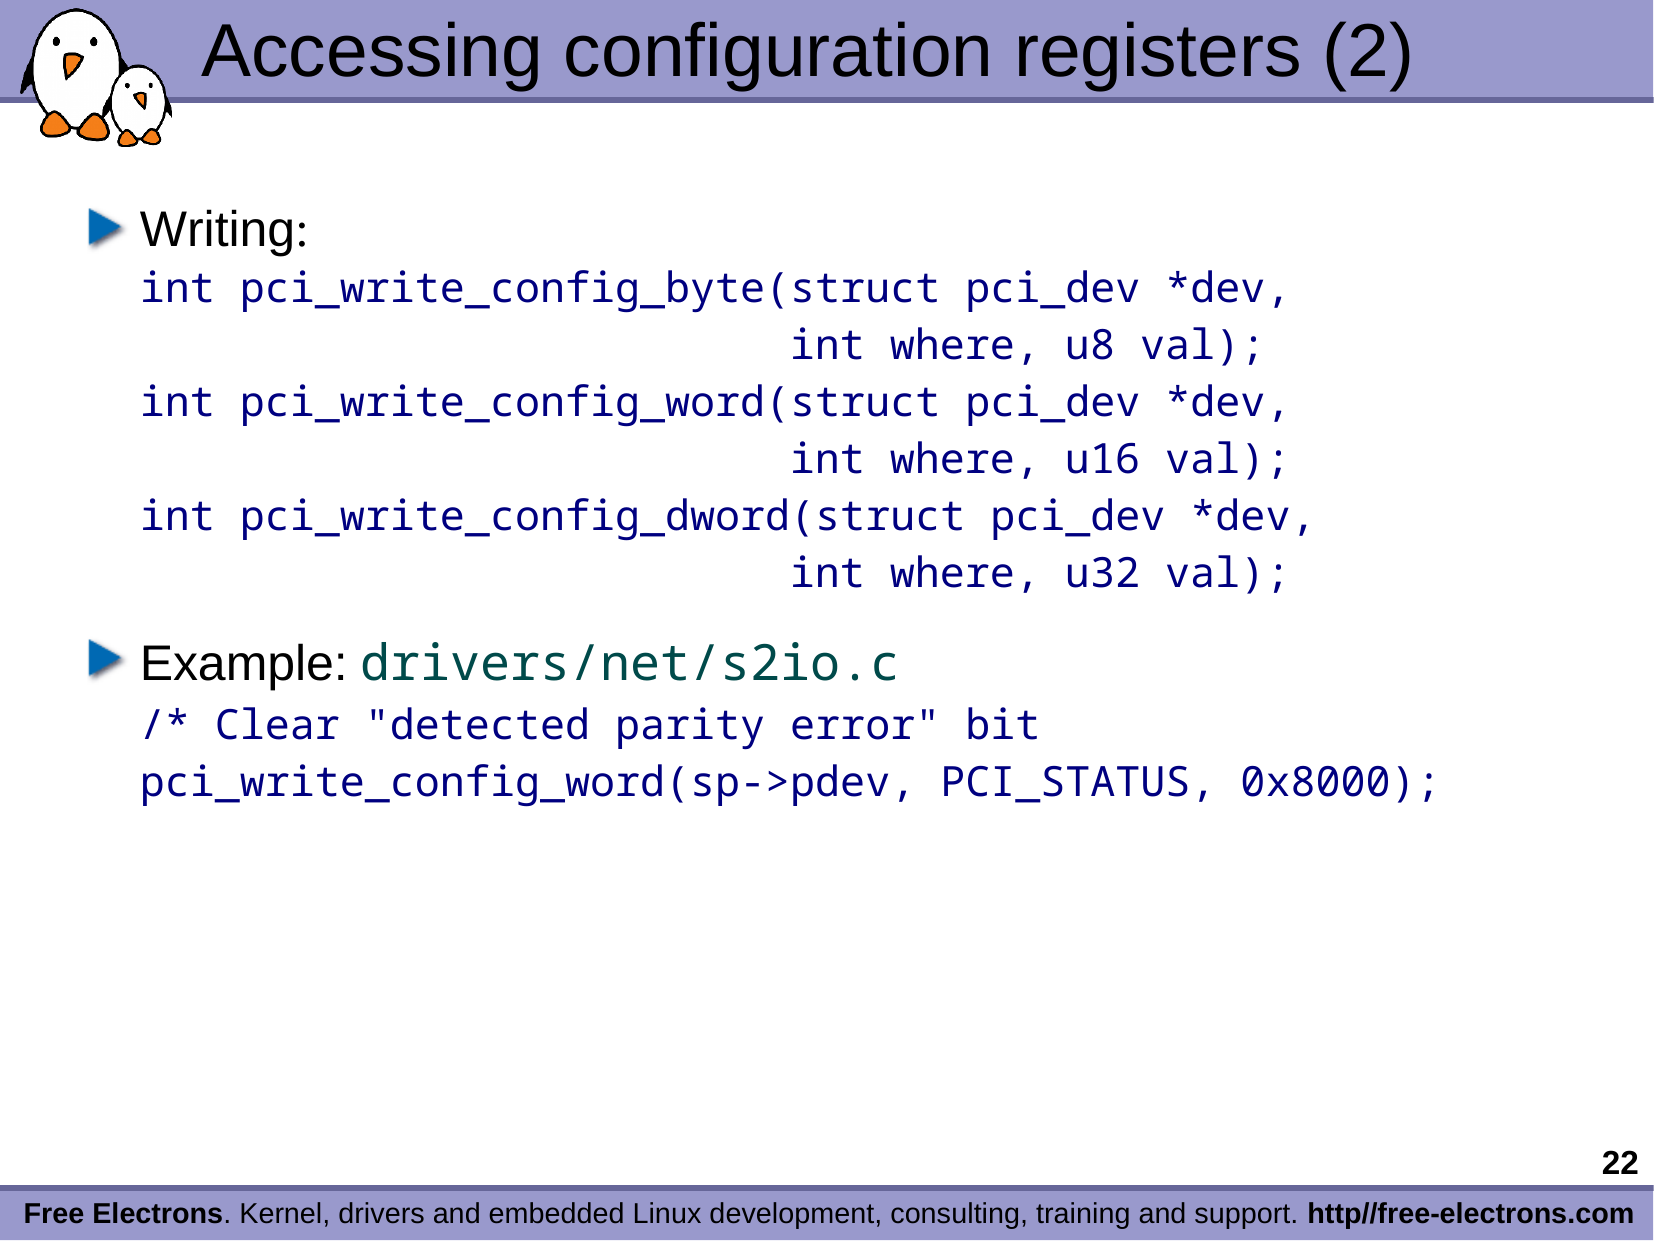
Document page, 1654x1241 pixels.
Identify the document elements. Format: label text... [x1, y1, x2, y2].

list Writing: int pci_write_config_byte(struct pci_dev *dev, int where, u8 val); int pci_write_config_word(struct pci_dev *dev, int where, u16 val); int pci_write_config_dword(struct pci_dev *dev, int where, u32 val); Example: drivers/net/s2io.c /* Clear "detected parity error" bit pci_write_config_word(sp->pdev, PCI_STATUS, 0x8000); [68, 201, 1592, 1118]
picture [20, 8, 172, 147]
title Accessing configuration registers (2) [63, 0, 1554, 101]
